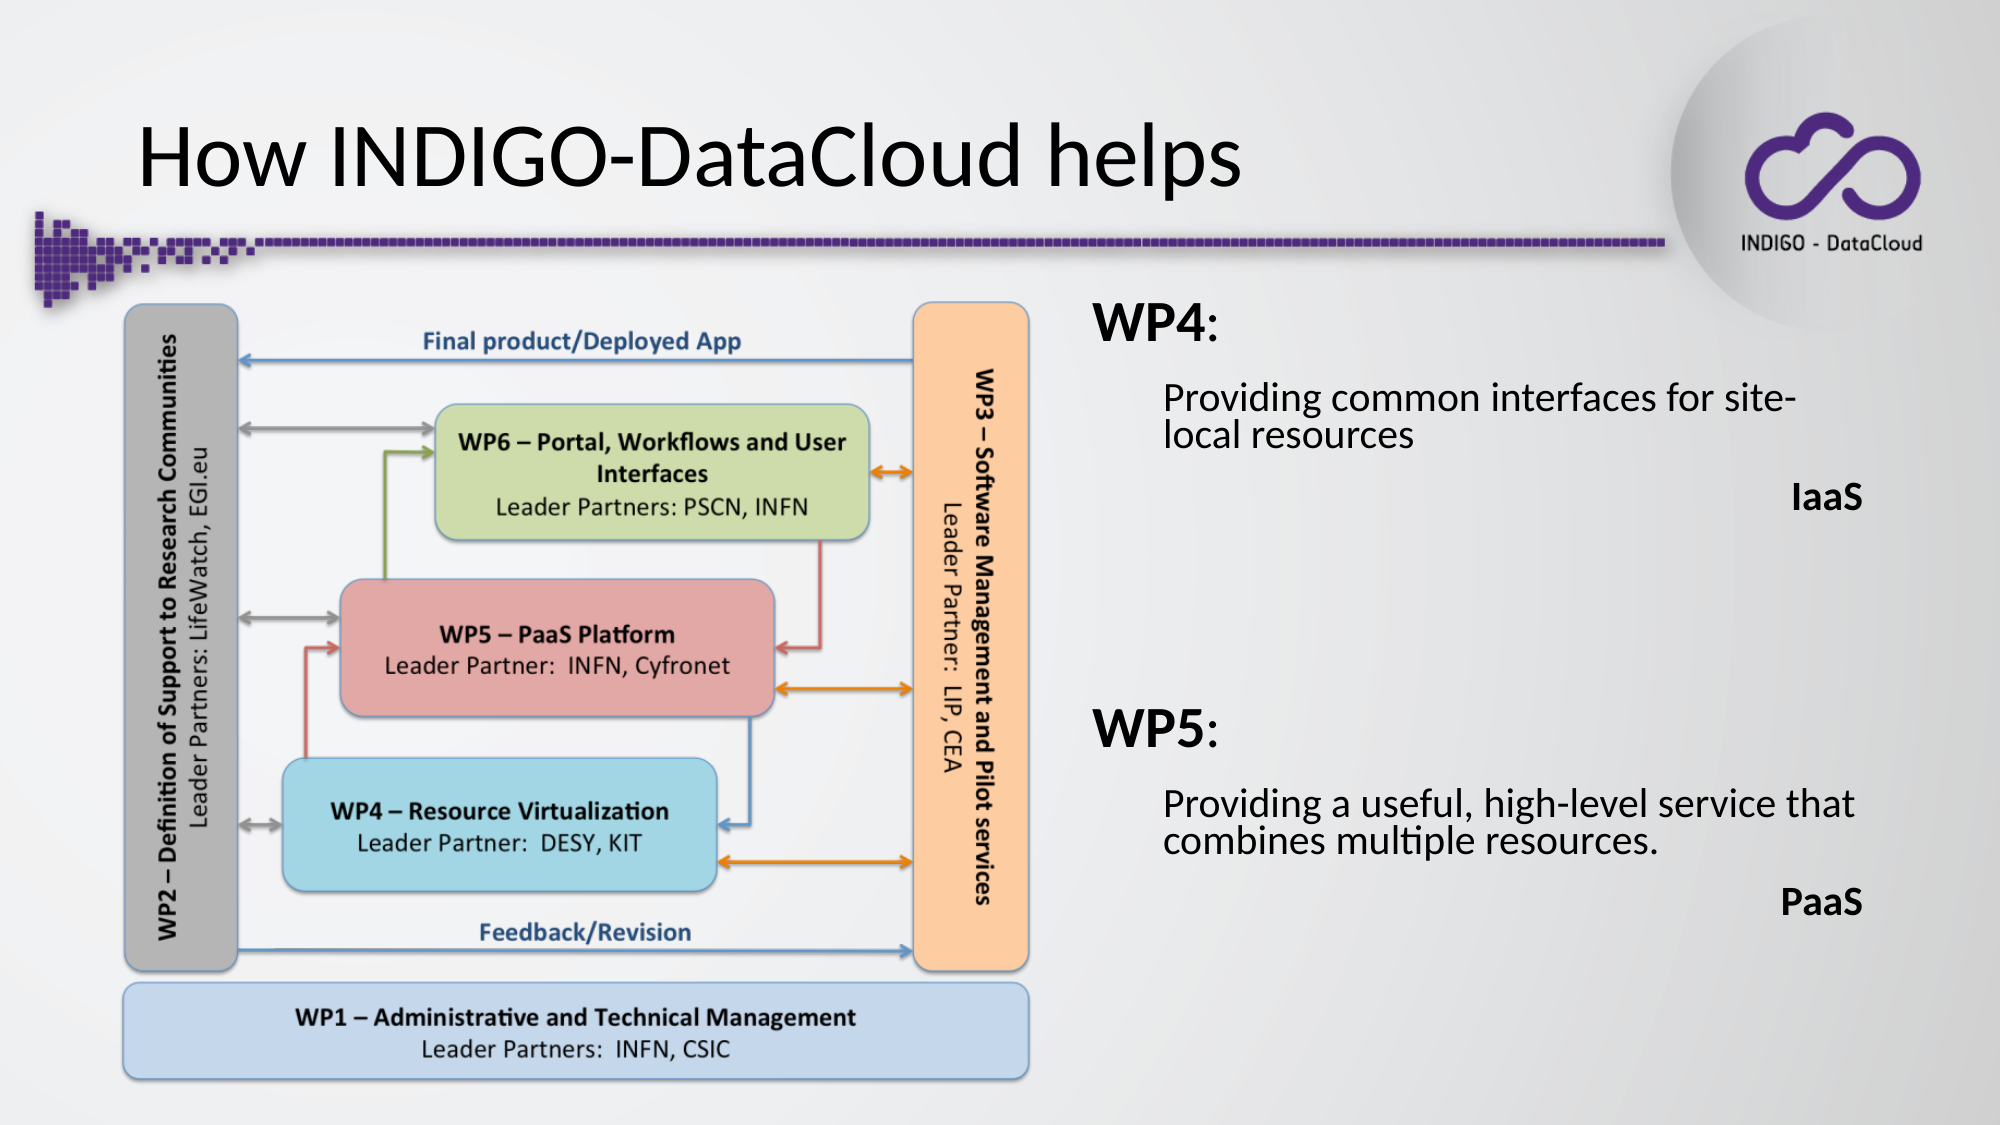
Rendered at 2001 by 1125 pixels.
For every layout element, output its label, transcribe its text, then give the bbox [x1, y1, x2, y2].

picture [0, 0, 2000, 1125]
title How INDIGO-DataCloud helps [137, 55, 1863, 273]
list WP4: Providing common interfaces for site-local resources IaaS WP5: Providing a useful, high-level service that combines multiple resources. PaaS [1021, 299, 1864, 1014]
